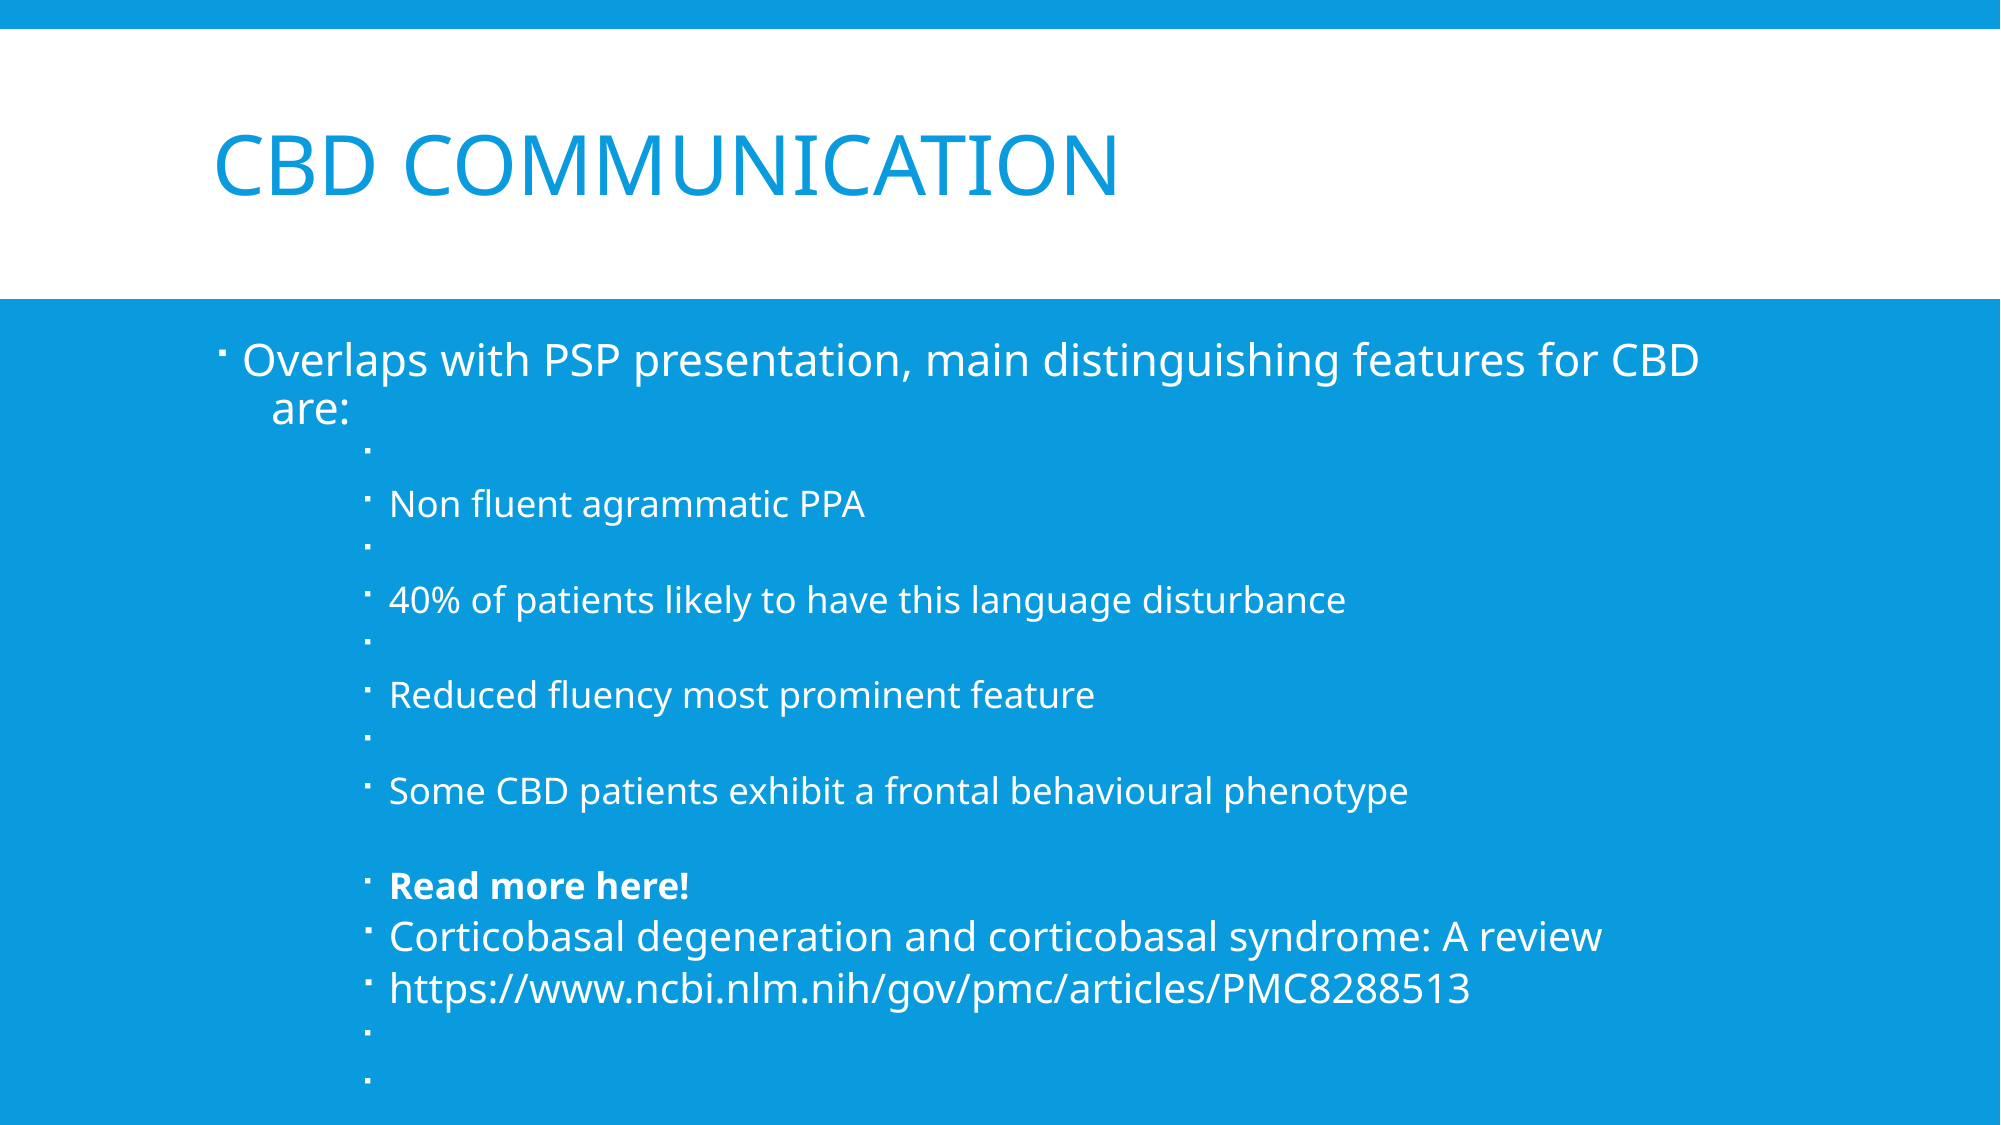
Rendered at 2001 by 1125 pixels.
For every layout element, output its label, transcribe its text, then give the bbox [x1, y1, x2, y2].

title CBD COMMUNICATION [197, 46, 1803, 294]
list Overlaps with PSP presentation, main distinguishing features for CBD are: Non fluent agrammatic PPA 40% of patients likely to have this language disturbance Reduced fluency most prominent feature Some CBD patients exhibit a frontal behavioural phenotype Read more here! Corticobasal degeneration and corticobasal syndrome: A review https://www.ncbi.nlm.nih/gov/pmc/articles/PMC8288513 [197, 329, 1803, 1021]
